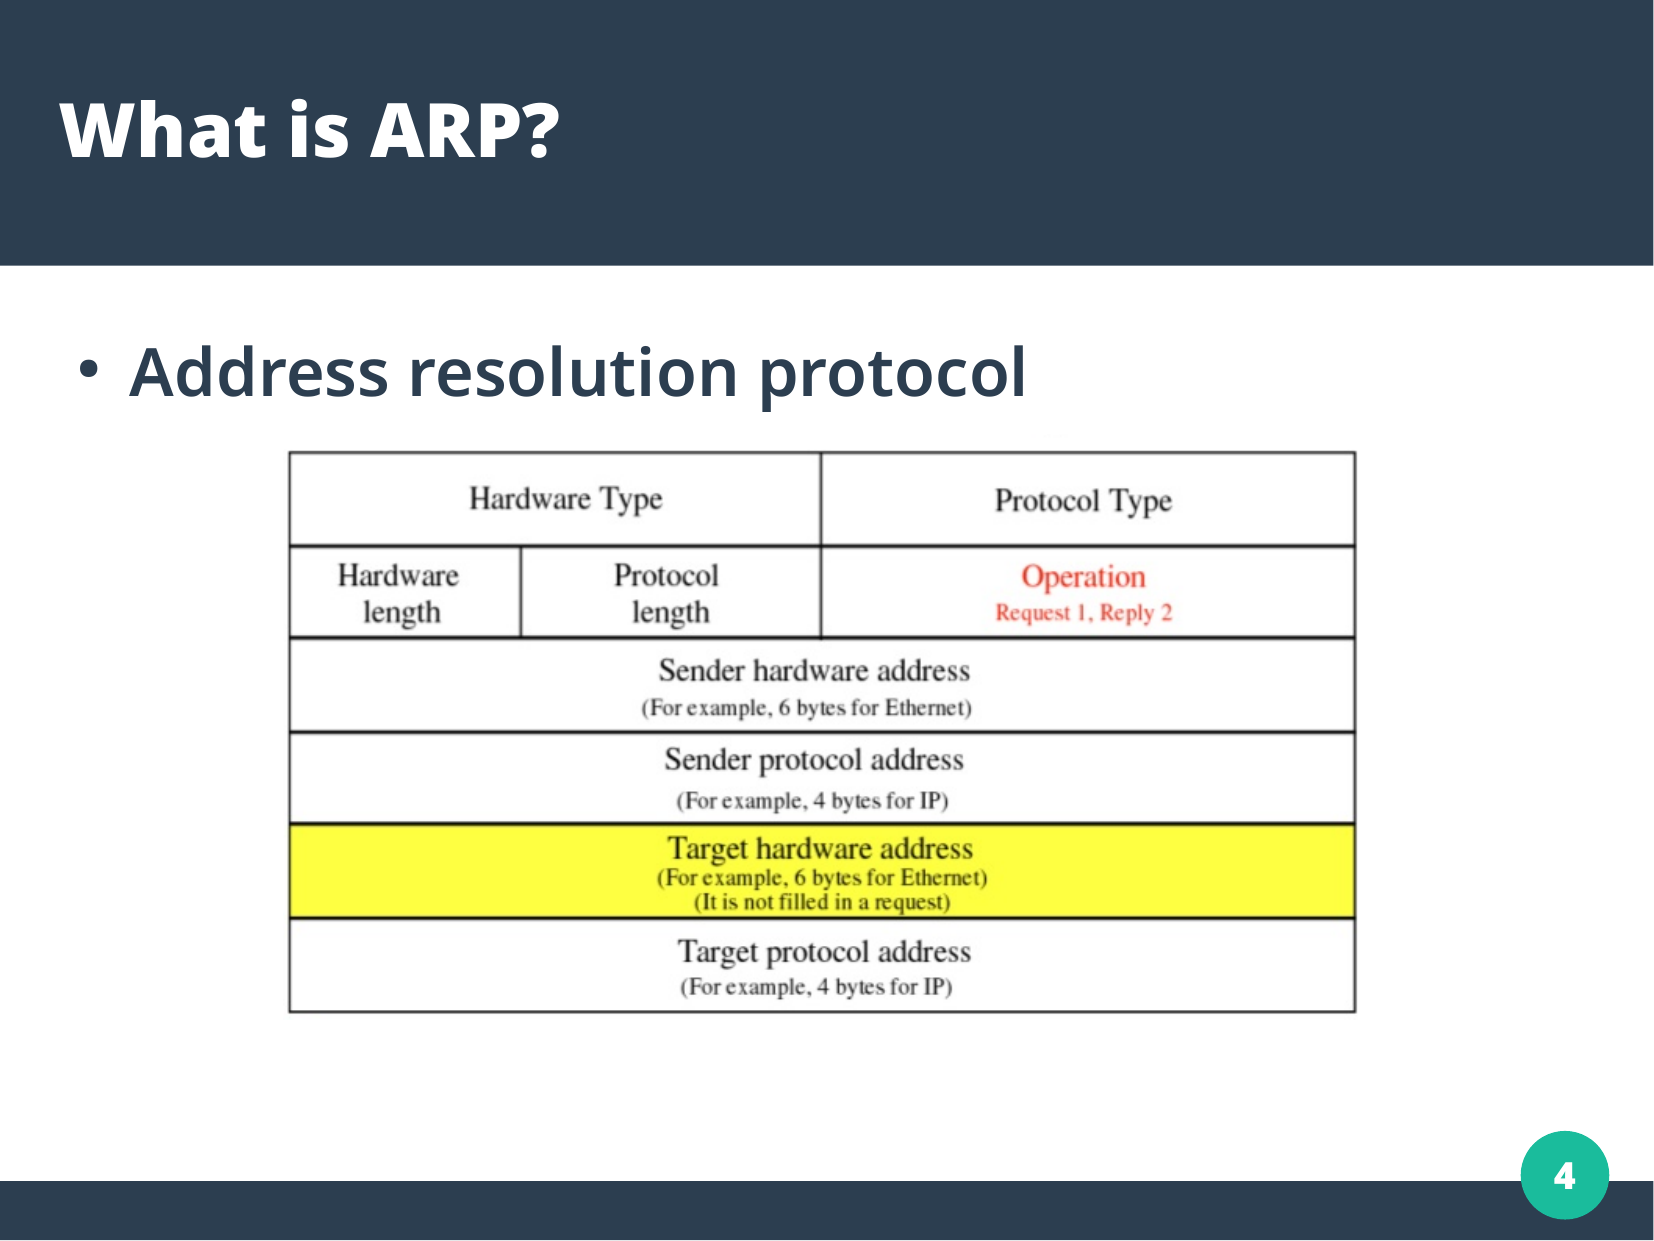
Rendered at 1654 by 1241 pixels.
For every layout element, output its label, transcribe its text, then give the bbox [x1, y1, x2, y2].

list Address resolution protocol [59, 324, 1595, 1152]
picture [283, 434, 1366, 1021]
title What is ARP? [59, 49, 1595, 207]
